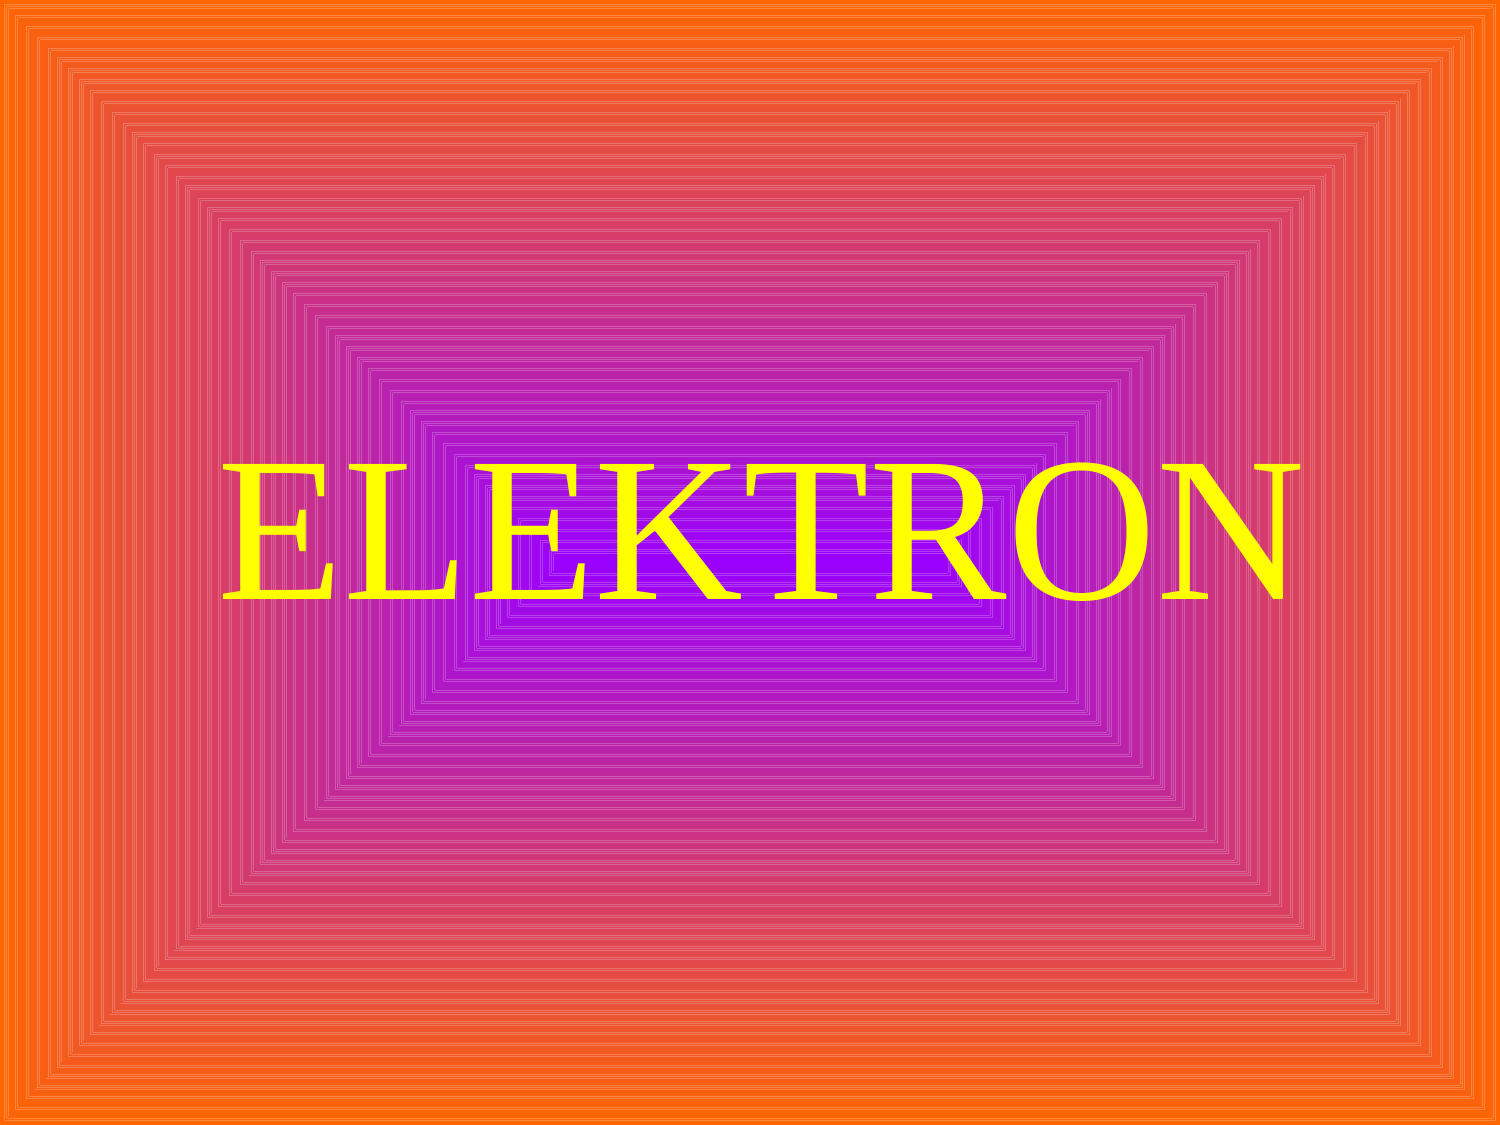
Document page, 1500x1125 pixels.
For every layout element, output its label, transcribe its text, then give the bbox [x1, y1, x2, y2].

text_box ELEKTRON [100, 385, 1424, 649]
